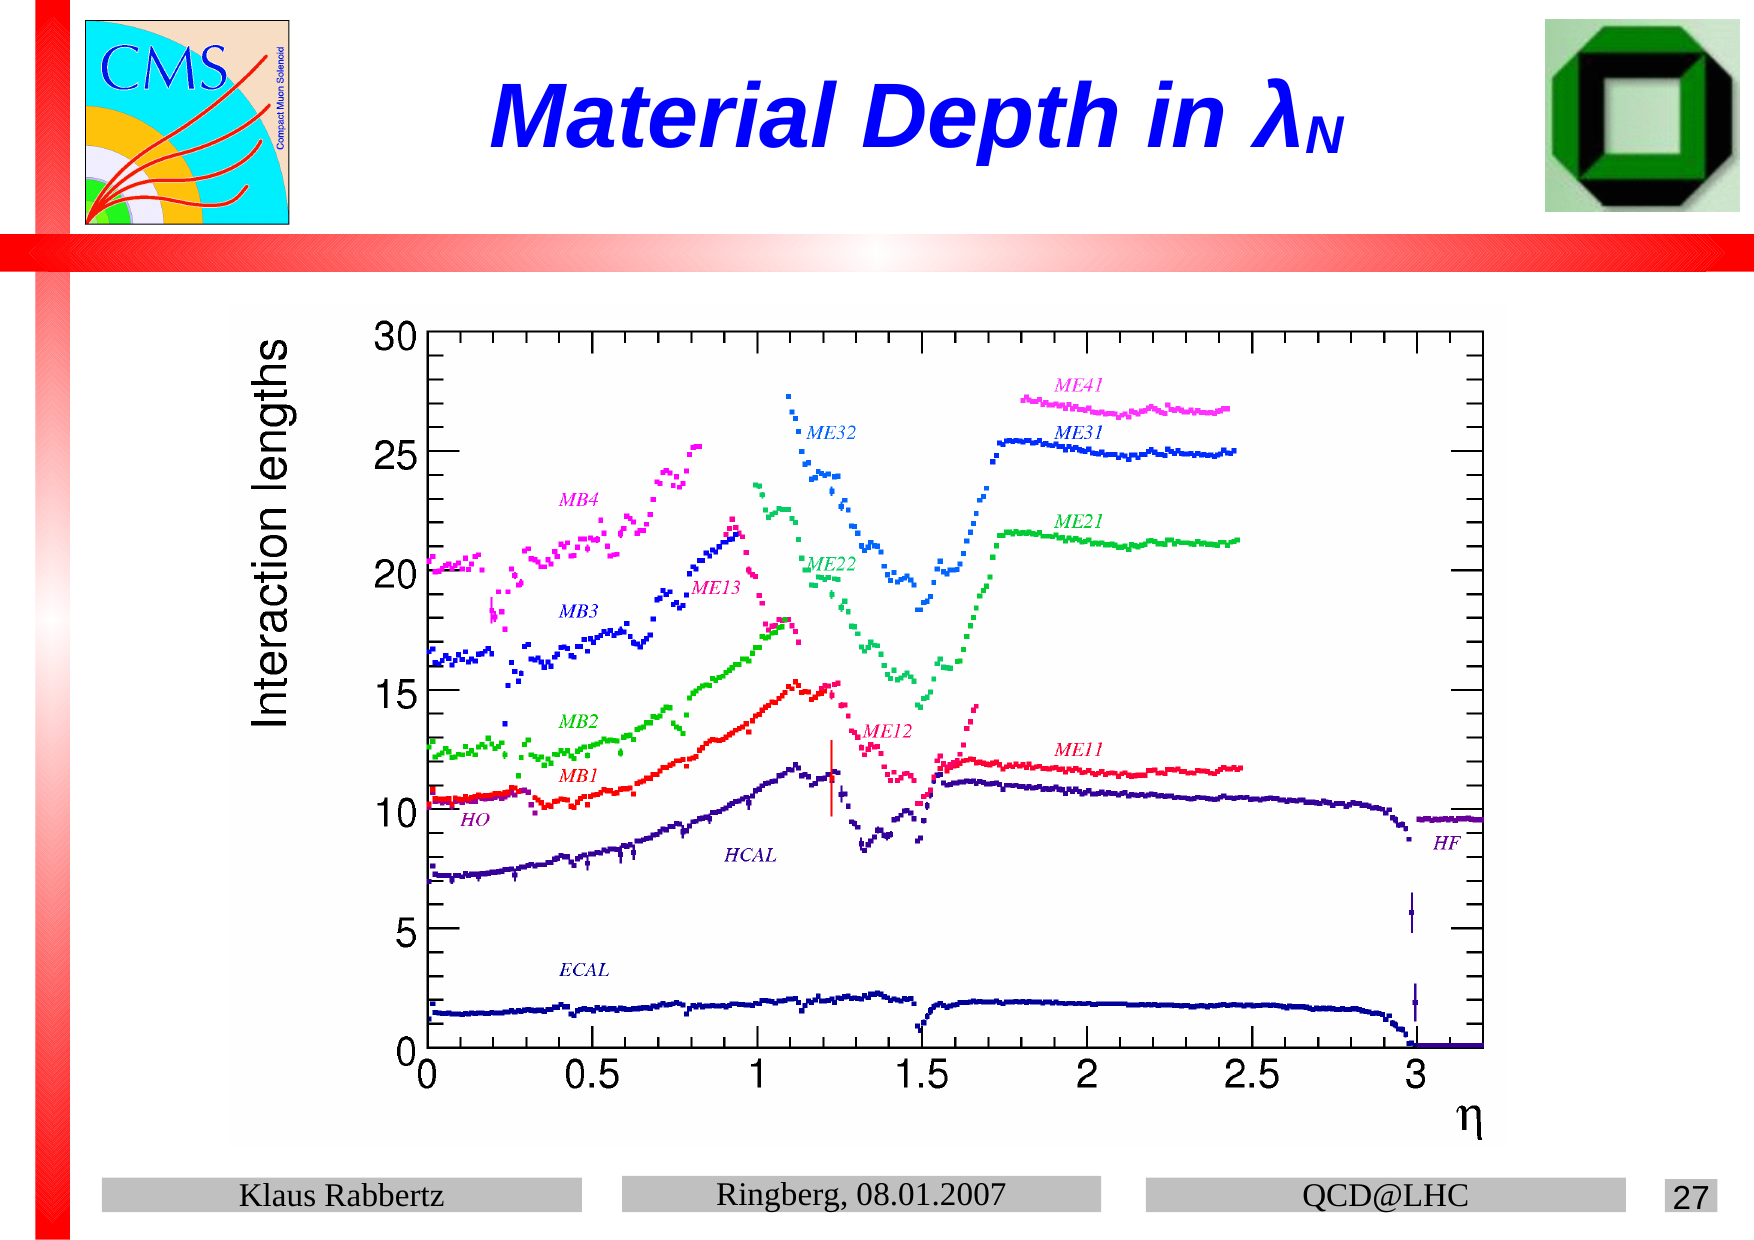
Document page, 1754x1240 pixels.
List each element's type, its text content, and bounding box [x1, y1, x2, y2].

picture [228, 303, 1512, 1146]
picture [84, 19, 290, 225]
picture [1545, 19, 1740, 212]
title Material Depth in λN [317, 11, 1517, 219]
